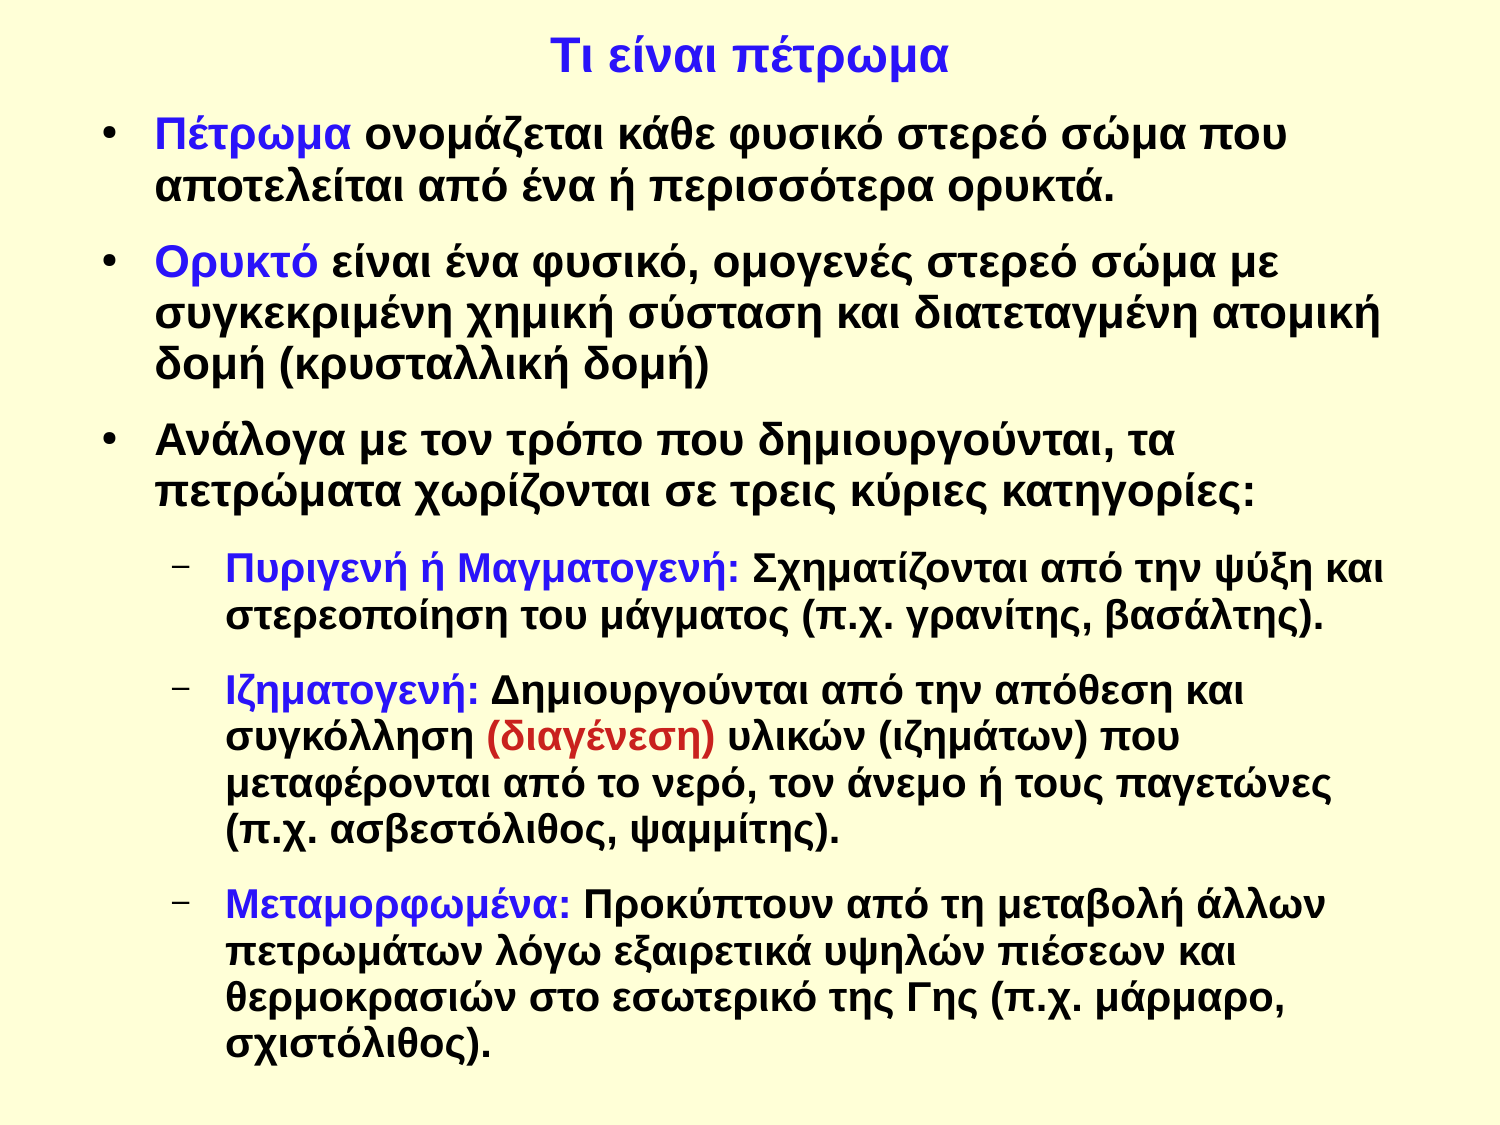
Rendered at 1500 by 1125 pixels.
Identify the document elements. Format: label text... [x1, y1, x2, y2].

list Πέτρωμα ονομάζεται κάθε φυσικό στερεό σώμα που αποτελείται από ένα ή περισσότερα ορυκτά. Ορυκτό είναι ένα φυσικό, ομογενές στερεό σώμα με συγκεκριμένη χημική σύσταση και διατεταγμένη ατομική δομή (κρυσταλλική δομή) Ανάλογα με τον τρόπο που δημιουργούνται, τα πετρώματα χωρίζονται σε τρεις κύριες κατηγορίες: Πυριγενή ή Μαγματογενή: Σχηματίζονται από την ψύξη και στερεοποίηση του μάγματος (π.χ. γρανίτης, βασάλτης). Ιζηματογενή: Δημιουργούνται από την απόθεση και συγκόλληση (διαγένεση) υλικών (ιζημάτων) που μεταφέρονται από το νερό, τον άνεμο ή τους παγετώνες (π.χ. ασβεστόλιθος, ψαμμίτης). Μεταμορφωμένα: Προκύπτουν από τη μεταβολή άλλων πετρωμάτων λόγω εξαιρετικά υψηλών πιέσεων και θερμοκρασιών στο εσωτερικό της Γης (π.χ. μάρμαρο, σχιστόλιθος). [83, 108, 1434, 1073]
title Τι είναι πέτρωμα [75, 20, 1425, 91]
